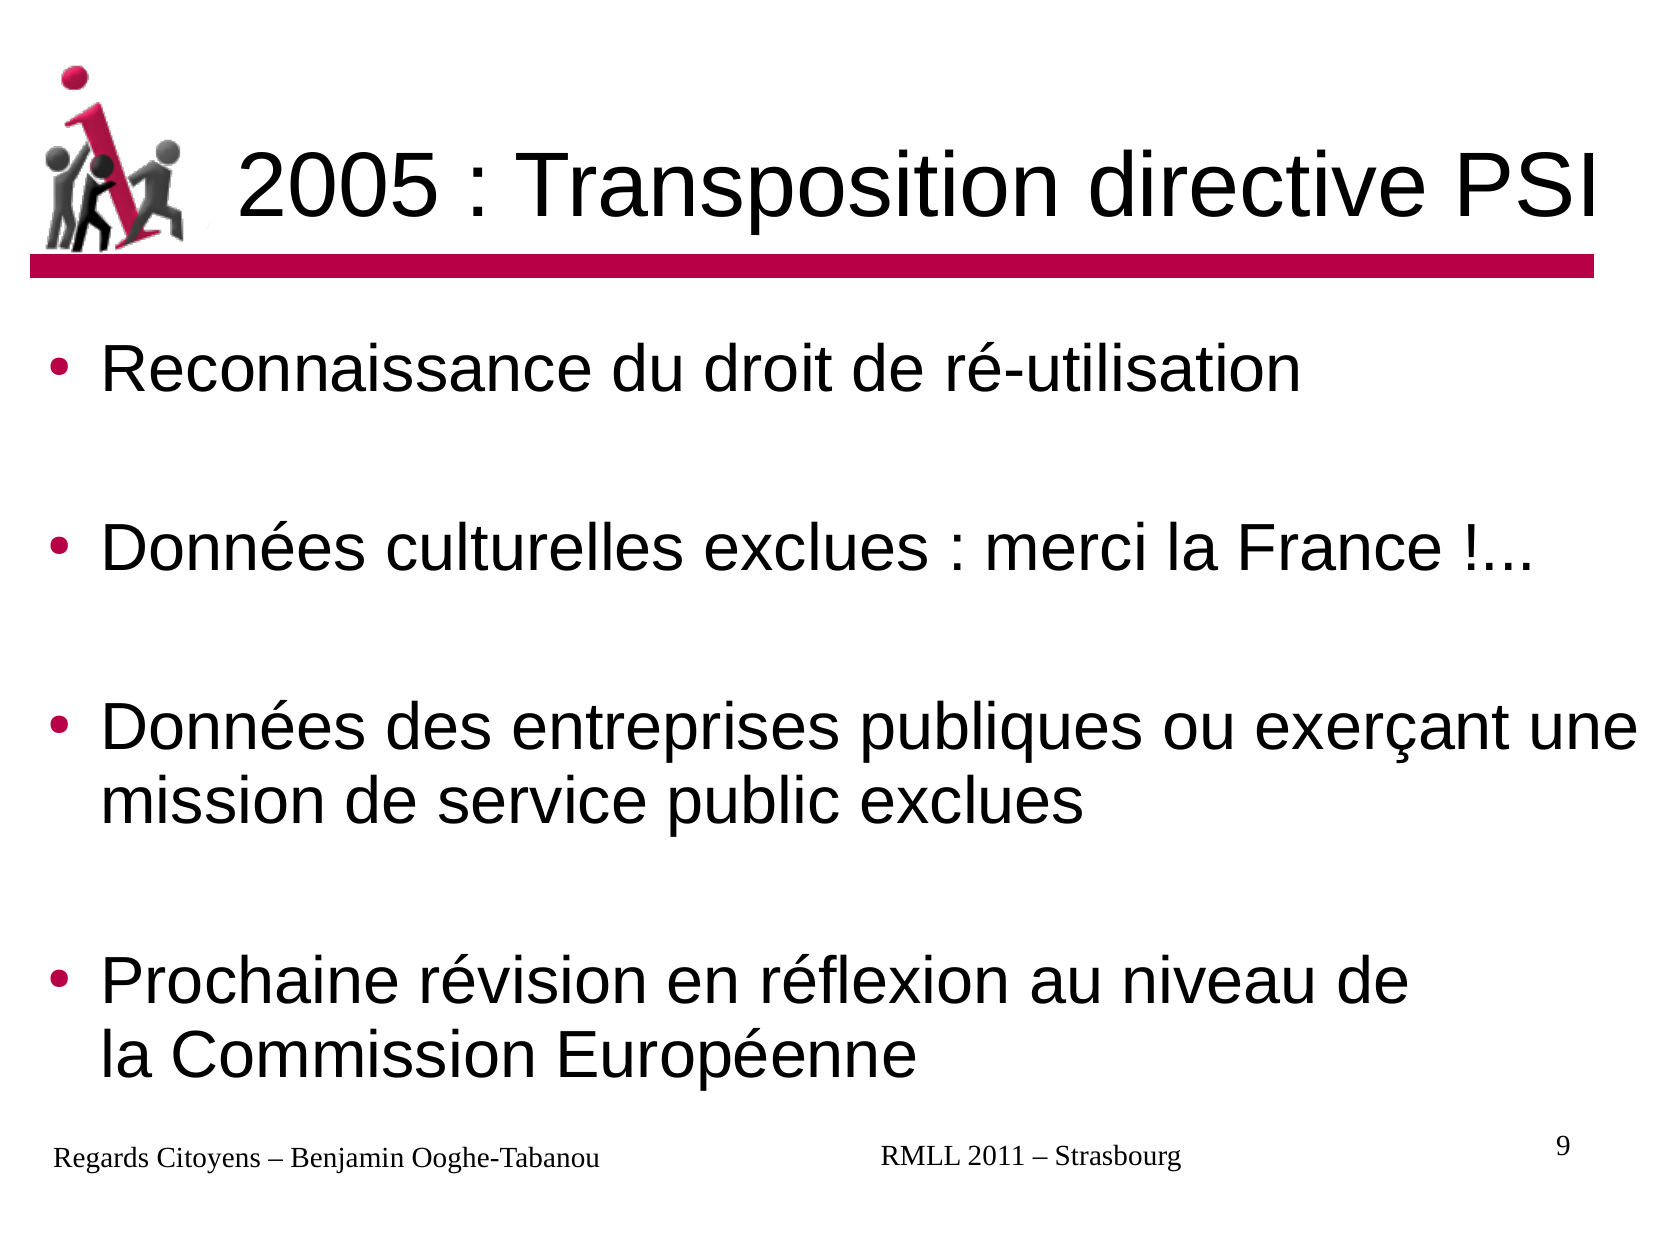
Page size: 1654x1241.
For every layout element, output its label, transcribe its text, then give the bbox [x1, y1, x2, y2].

list Reconnaissance du droit de ré-utilisation Données culturelles exclues : merci la France !... Données des entreprises publiques ou exerçant une mission de service public exclues Prochaine révision en réflexion au niveau de la Commission Européenne [29, 330, 1654, 1150]
picture [29, 60, 210, 254]
title 2005 : Transposition directive PSI [236, 88, 1654, 281]
